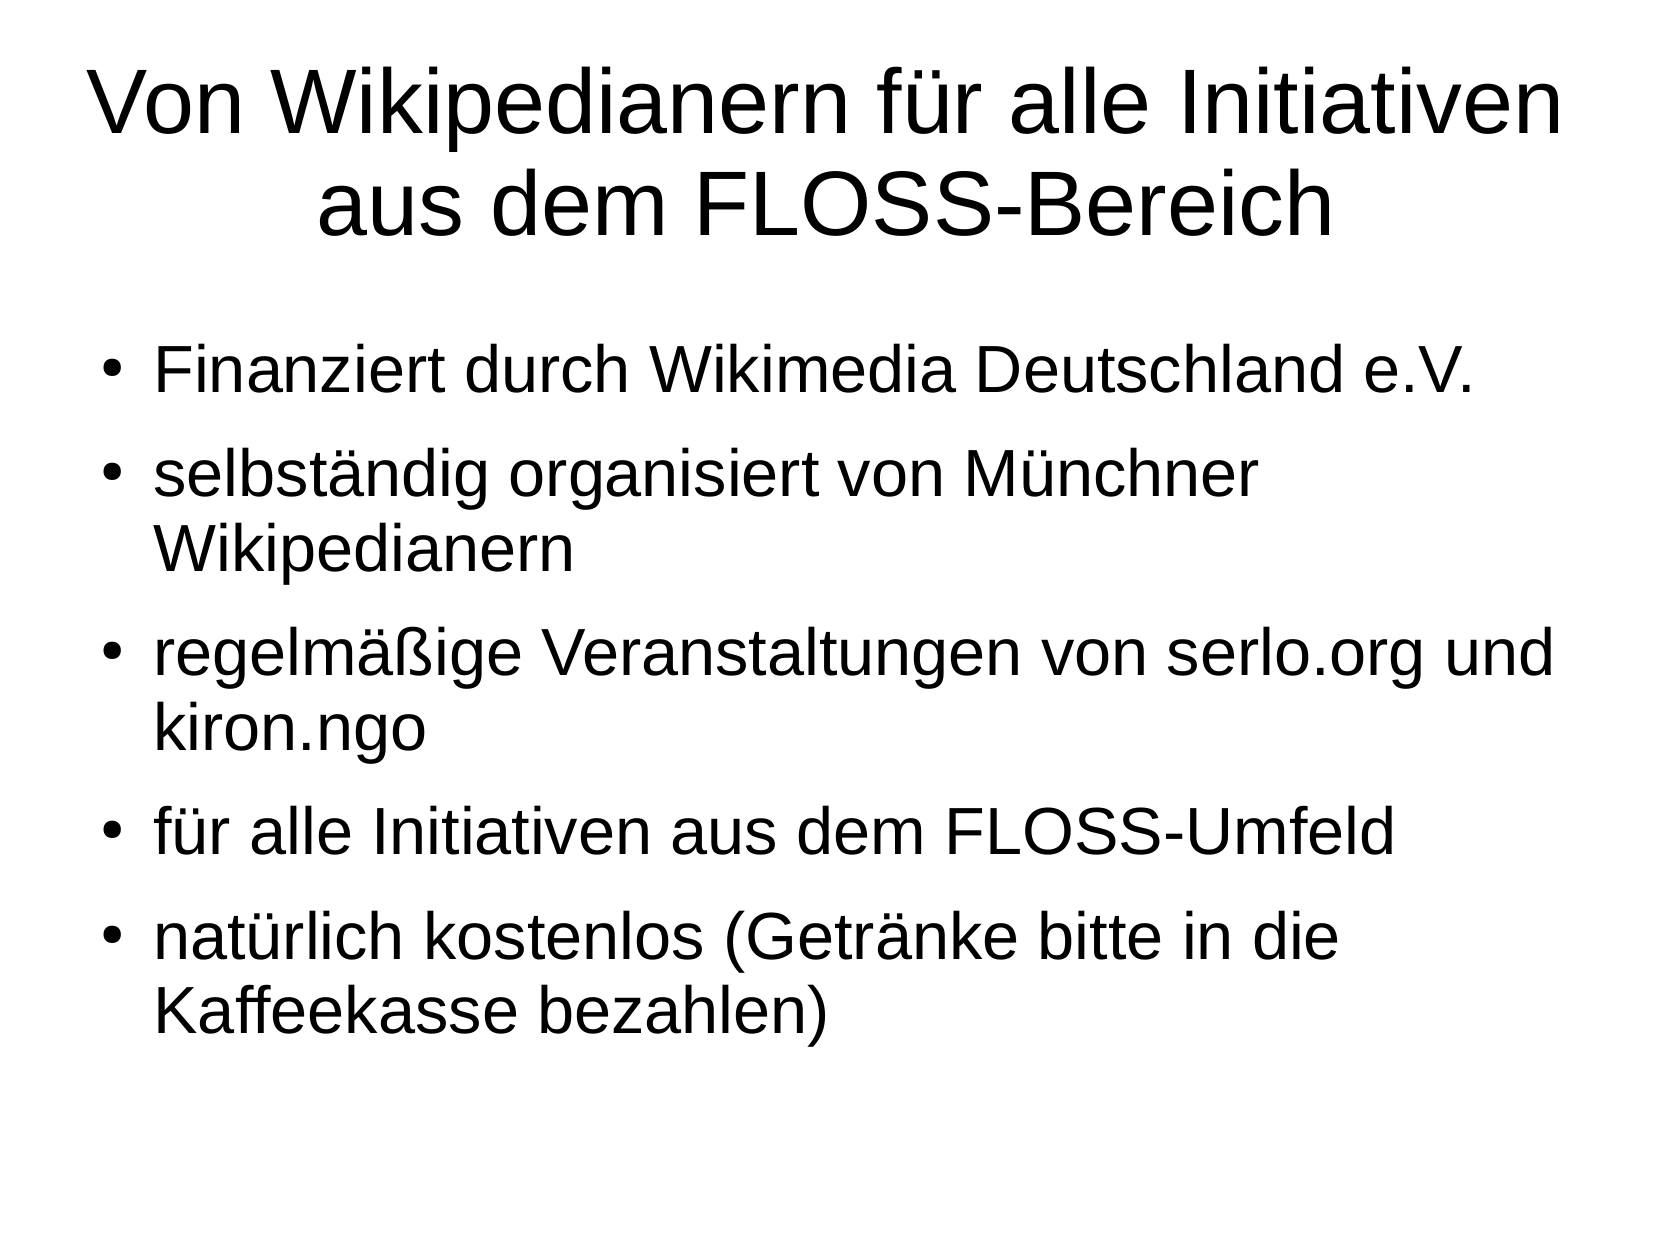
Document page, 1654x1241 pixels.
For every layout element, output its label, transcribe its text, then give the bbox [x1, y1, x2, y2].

list Finanziert durch Wikimedia Deutschland e.V. selbständig organisiert von Münchner Wikipedianern regelmäßige Veranstaltungen von serlo.org und kiron.ngo für alle Initiativen aus dem FLOSS-Umfeld natürlich kostenlos (Getränke bitte in die Kaffeekasse bezahlen) [82, 331, 1571, 1052]
title Von Wikipedianern für alle Initiativen aus dem FLOSS-Bereich [82, 49, 1571, 257]
